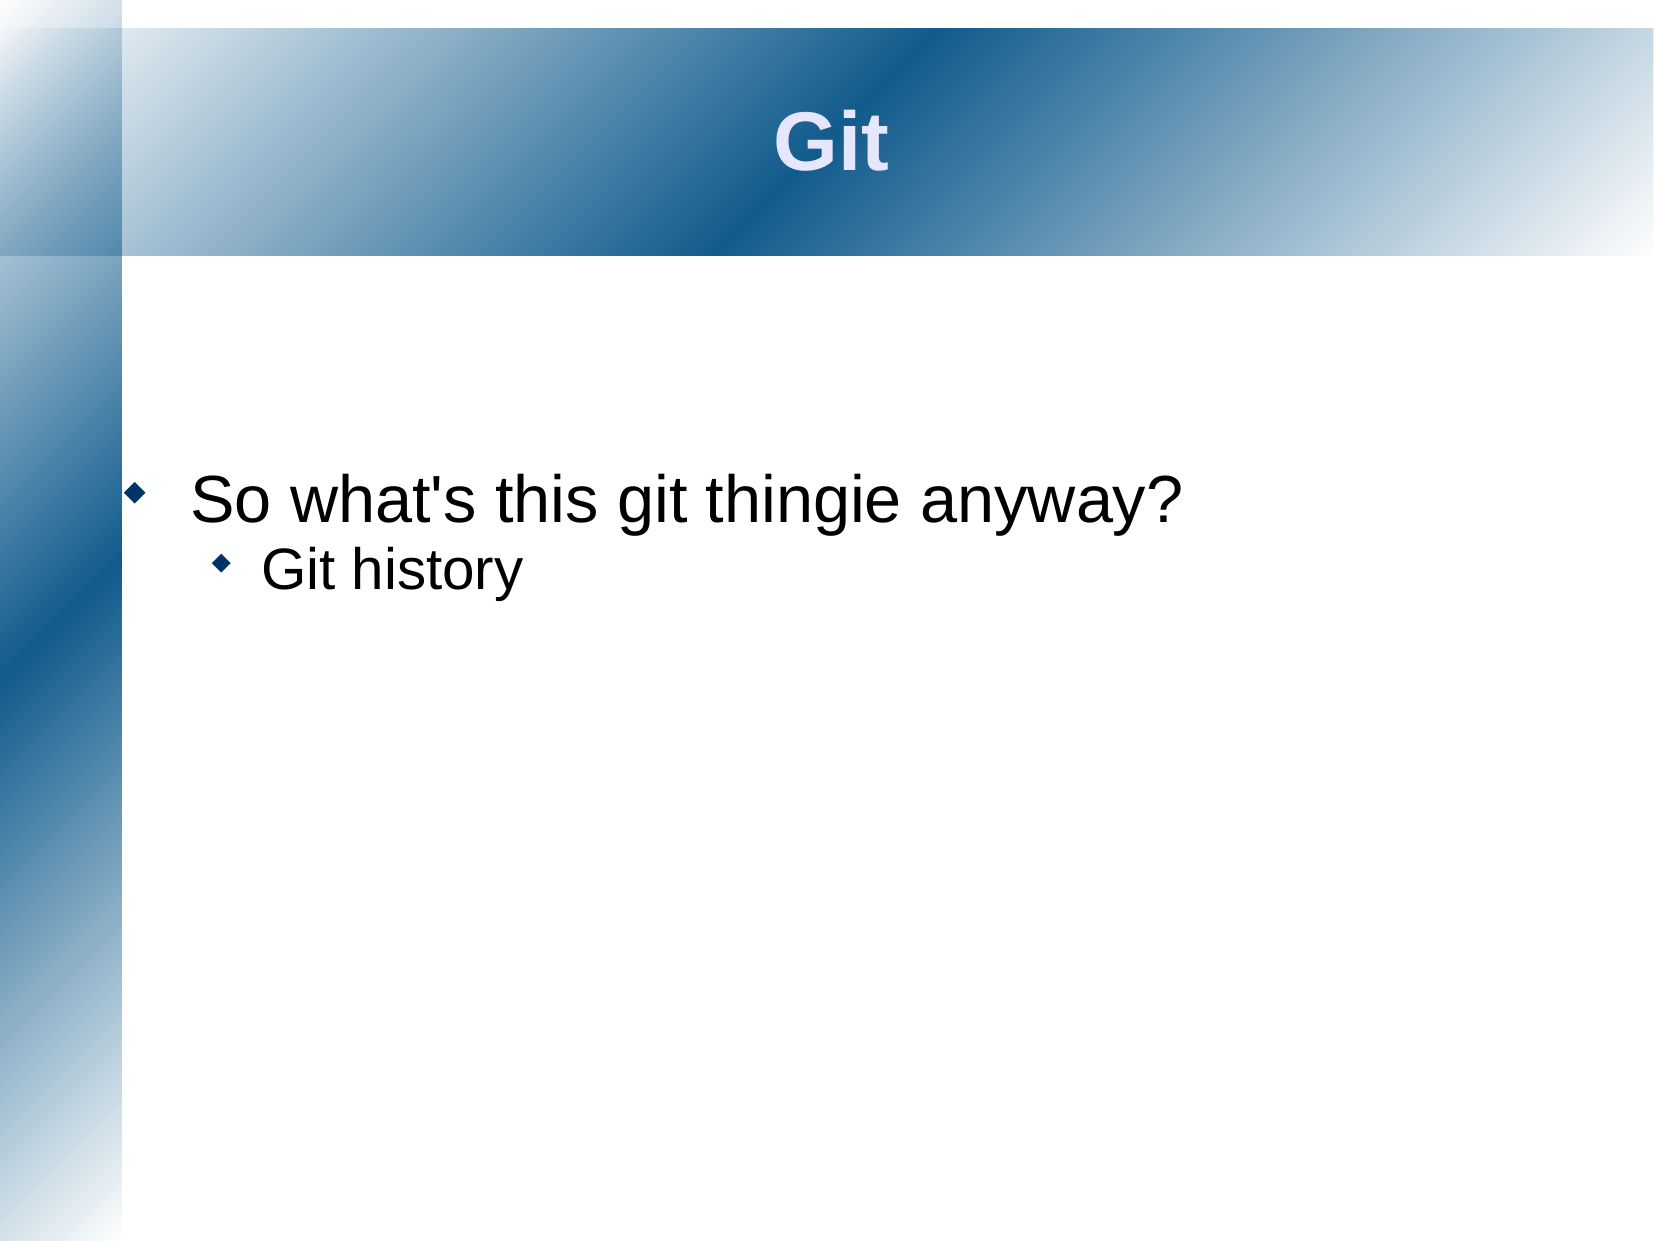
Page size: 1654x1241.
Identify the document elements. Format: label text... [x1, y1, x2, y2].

title Git [125, 37, 1538, 246]
list So what's this git thingie anyway? Git history [119, 461, 1532, 1160]
